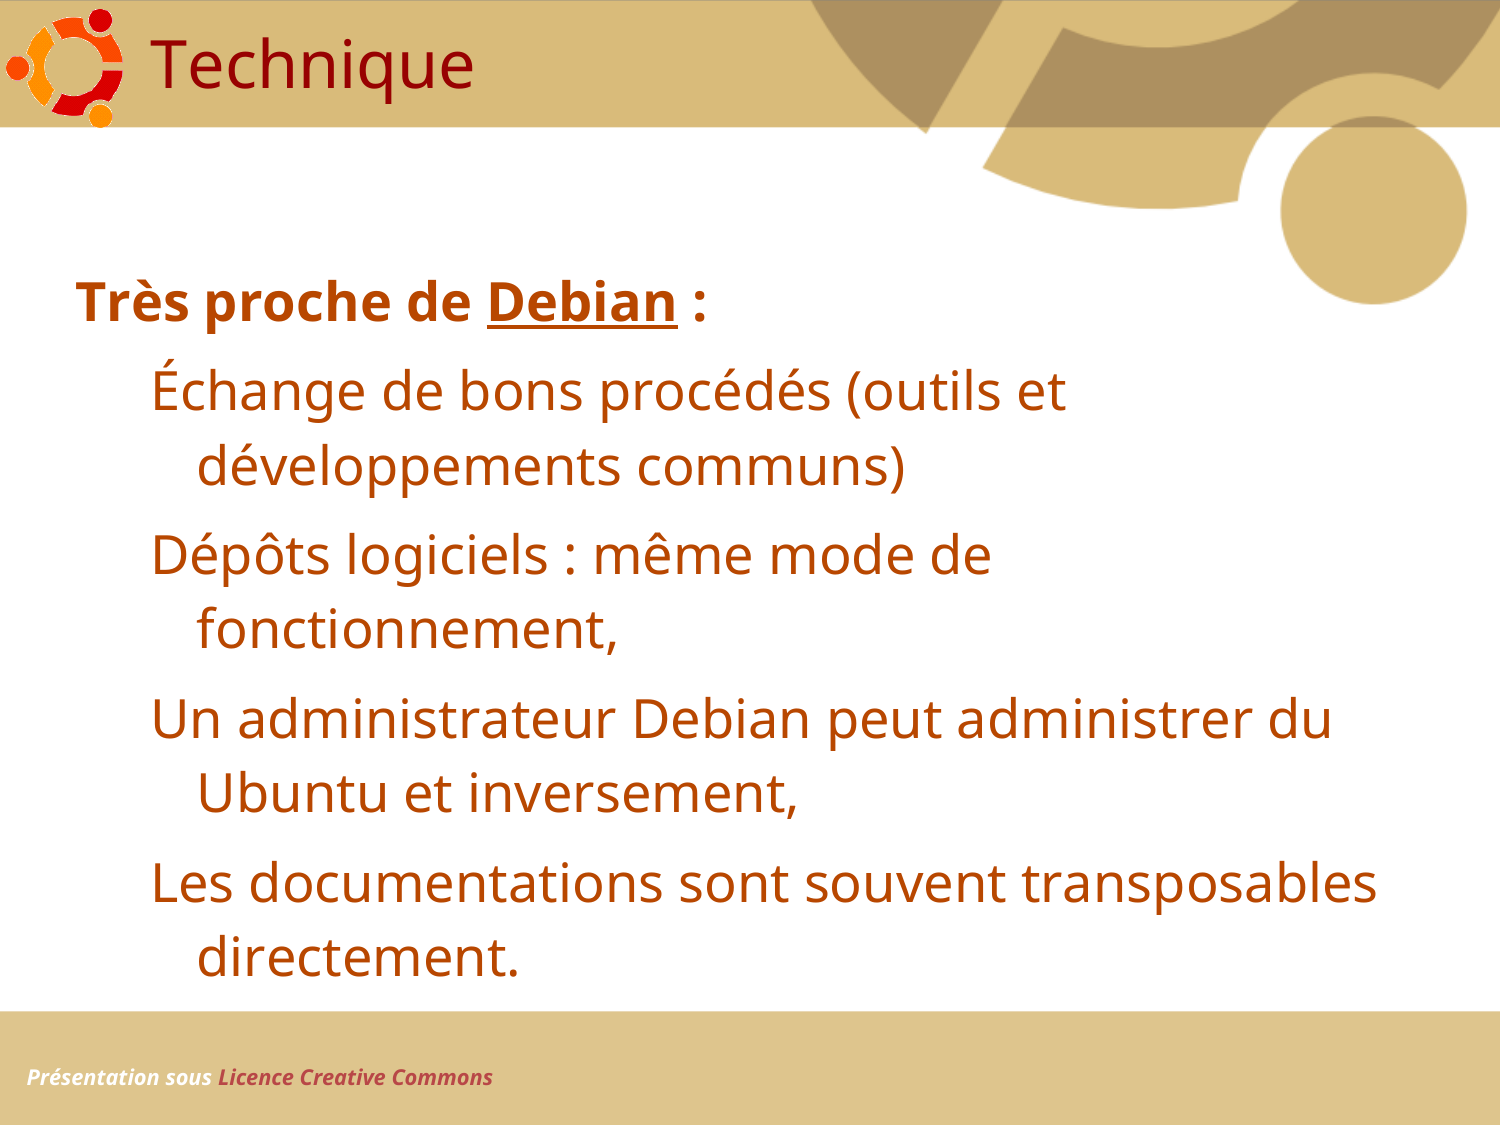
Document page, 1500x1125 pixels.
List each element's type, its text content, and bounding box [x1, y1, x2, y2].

picture [0, 0, 1500, 557]
title Technique [135, 0, 1417, 159]
list Très proche de Debian : Échange de bons procédés (outils et développements communs) Dépôts logiciels : même mode de fonctionnement, Un administrateur Debian peut administrer du Ubuntu et inversement, Les documentations sont souvent transposables directement. [75, 262, 1425, 963]
